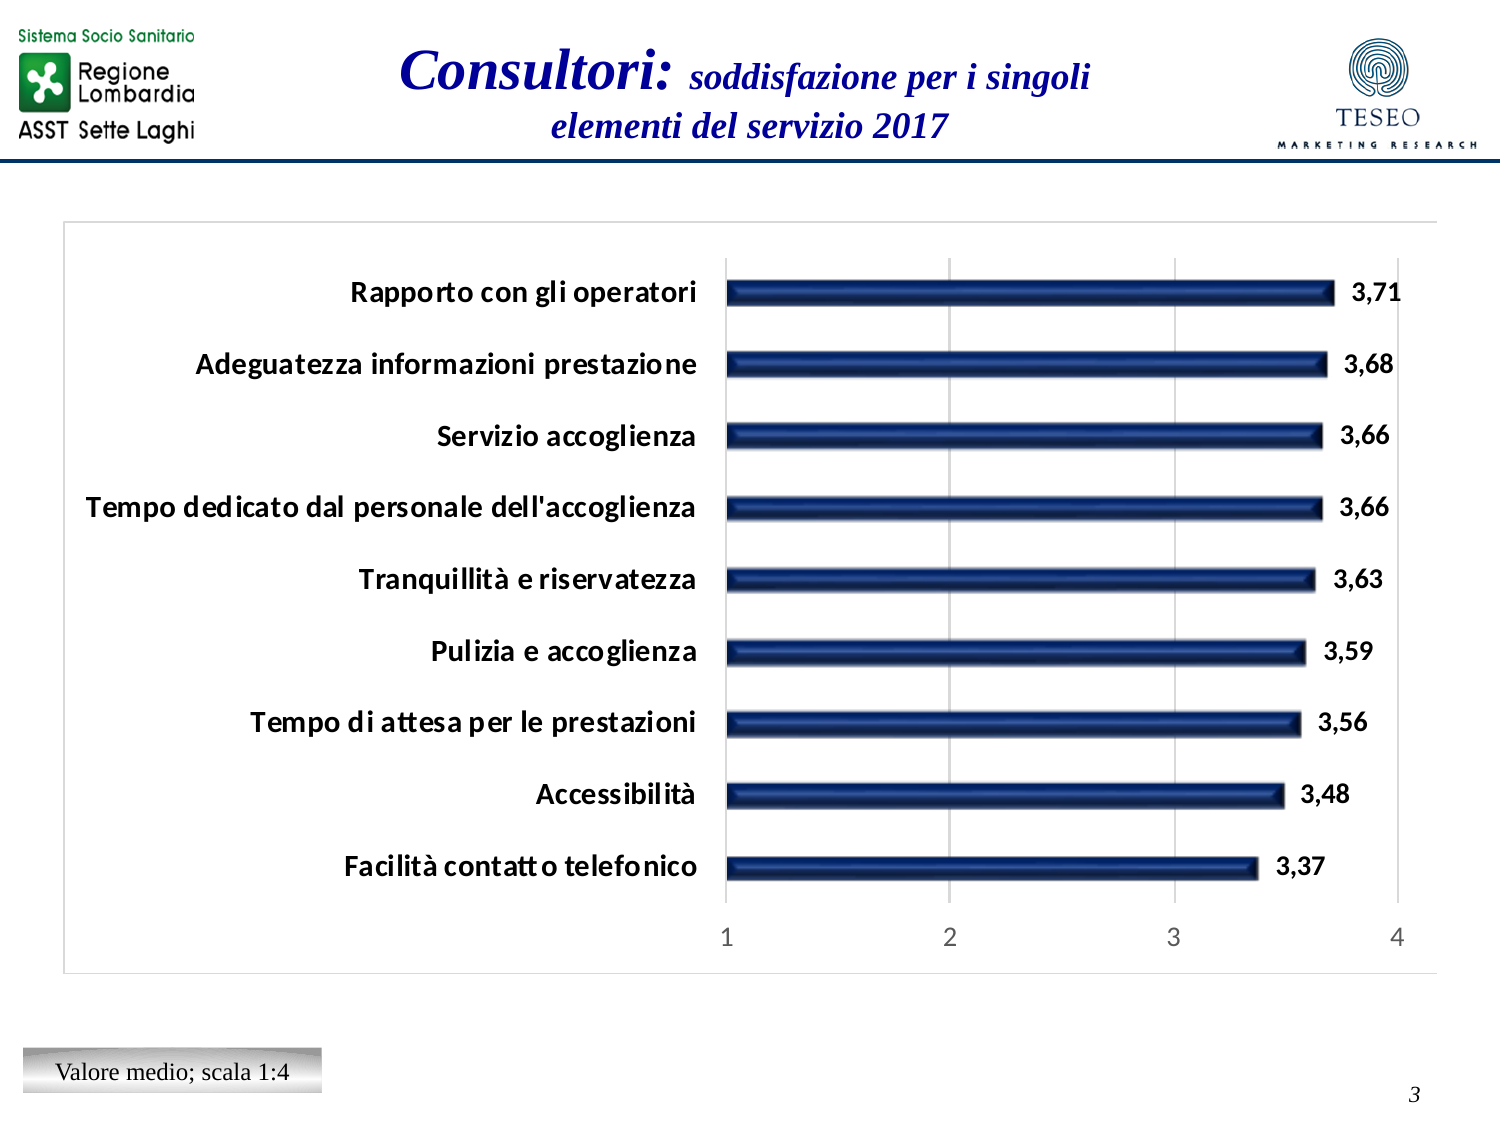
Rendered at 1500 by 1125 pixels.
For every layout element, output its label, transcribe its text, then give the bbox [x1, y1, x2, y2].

text_box Consultori: soddisfazione per i singoli elementi del servizio 2017 [206, 25, 1294, 151]
picture [1294, 30, 1481, 149]
text_box Valore medio; scala 1:4 [23, 1047, 322, 1093]
picture [19, 26, 194, 148]
picture [62, 220, 1437, 974]
